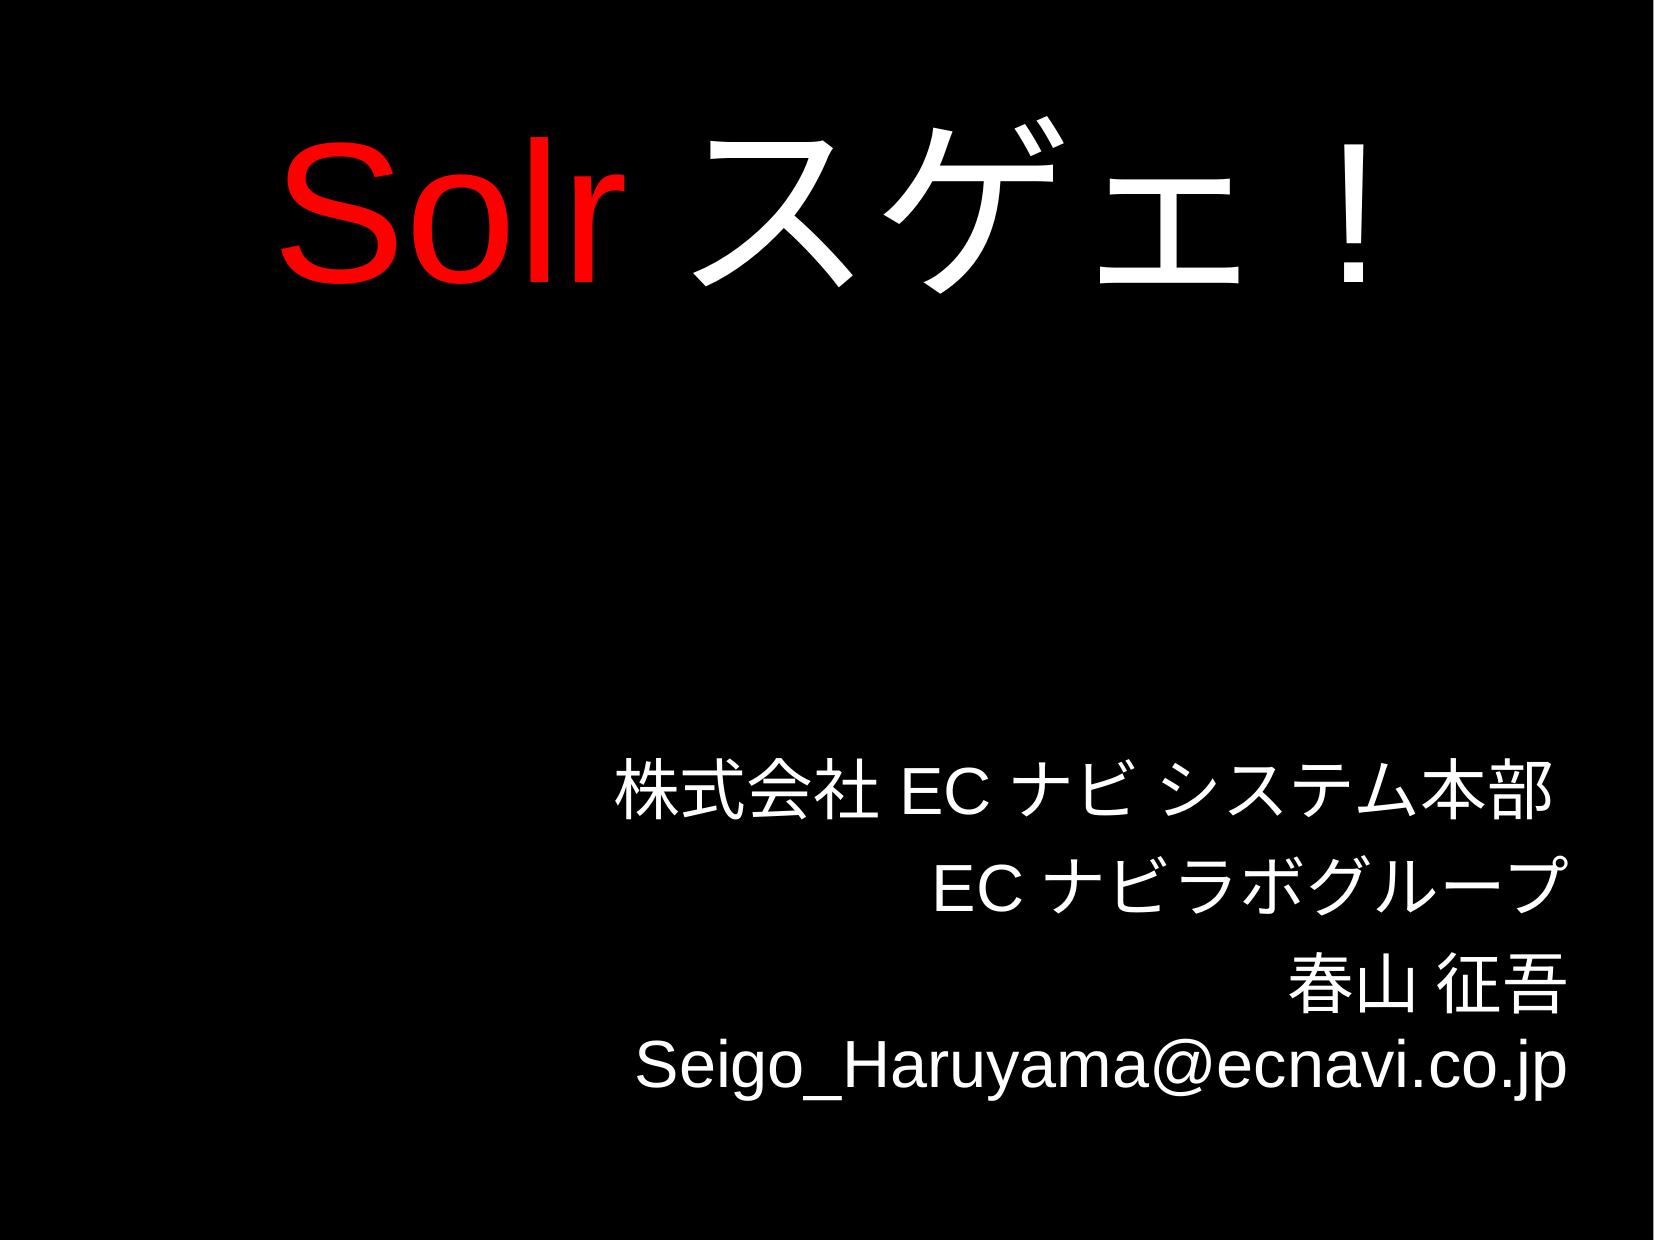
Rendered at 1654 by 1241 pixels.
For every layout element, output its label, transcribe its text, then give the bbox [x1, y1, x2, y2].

subtitle 株式会社ECナビ システム本部 ECナビラボグループ 春山 征吾 Seigo_Haruyama@ecnavi.co.jp [178, 767, 1570, 1147]
title Solrスゲェ! [121, 82, 1534, 307]
